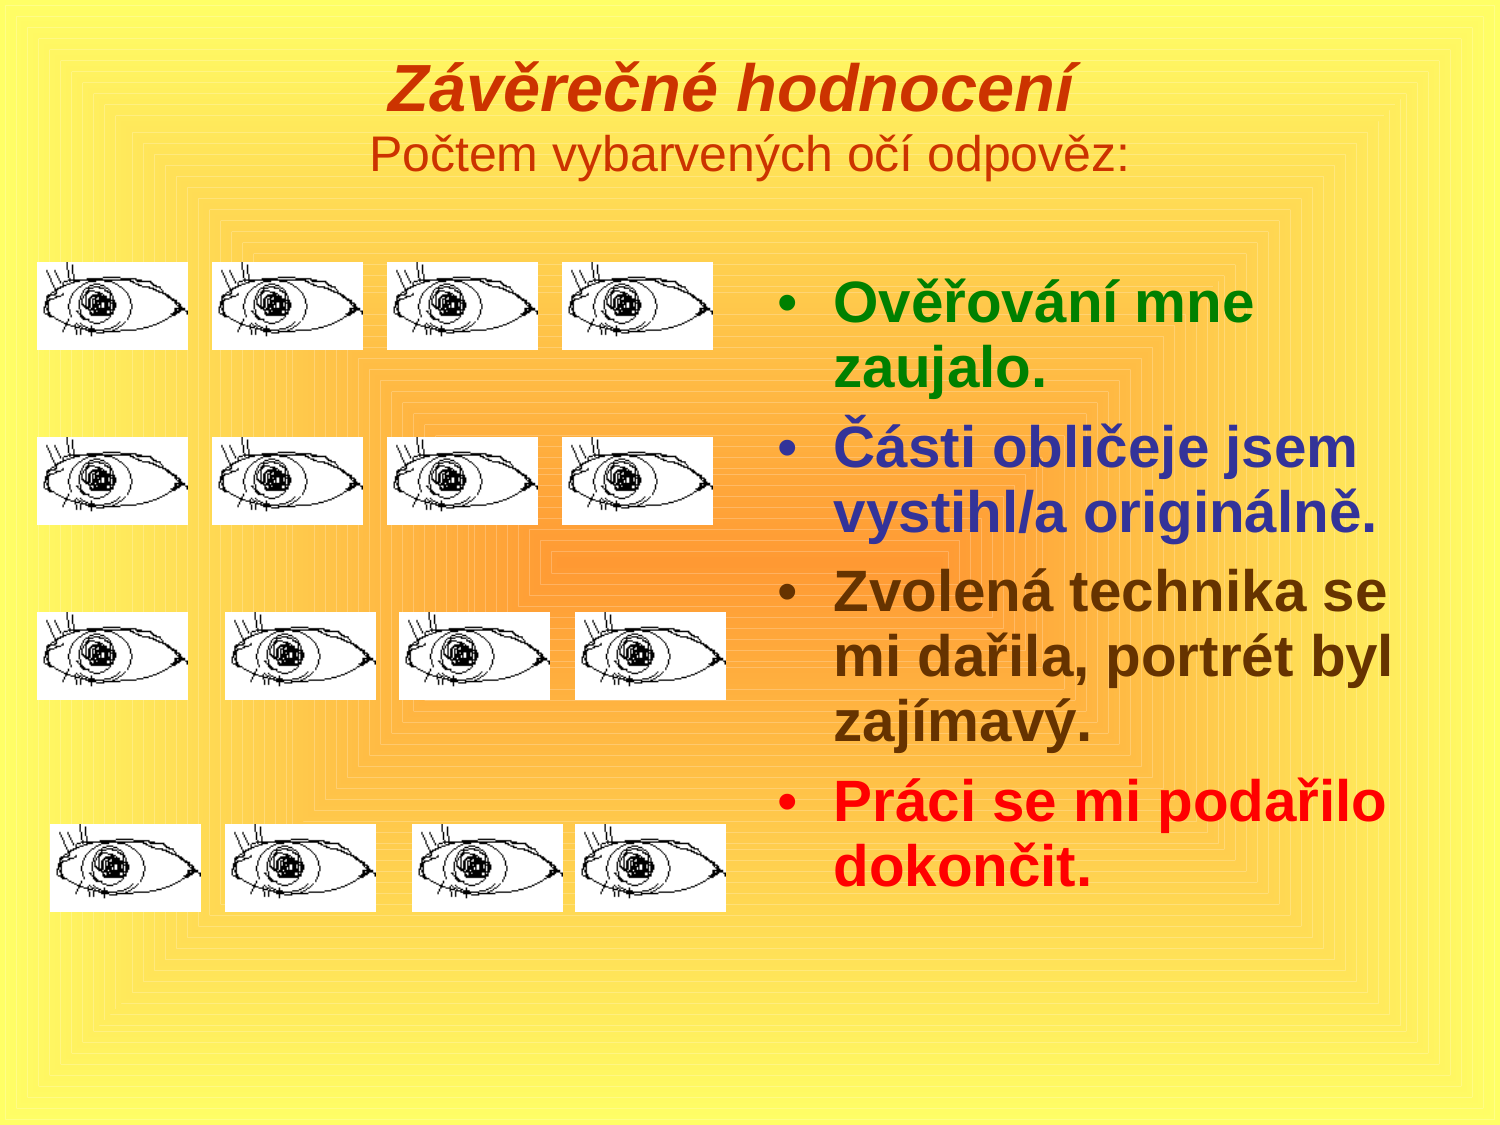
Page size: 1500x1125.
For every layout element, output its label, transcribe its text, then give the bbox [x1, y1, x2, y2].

picture [37, 262, 188, 350]
picture [387, 262, 538, 350]
picture [575, 612, 726, 700]
picture [562, 262, 713, 350]
picture [37, 612, 188, 700]
picture [412, 824, 563, 912]
picture [37, 437, 188, 525]
picture [387, 437, 538, 525]
picture [212, 437, 363, 525]
picture [399, 612, 550, 700]
title Závěrečné hodnocení Počtem vybarvených očí odpověz: [75, 43, 1426, 190]
picture [562, 437, 713, 525]
picture [575, 824, 726, 912]
list Ověřování mne zaujalo. Části obličeje jsem vystihl/a originálně. Zvolená technika se mi dařila, portrét byl zajímavý. Práci se mi podařilo dokončit. [762, 262, 1426, 1125]
text_box [212, 262, 363, 350]
picture [225, 612, 376, 700]
picture [50, 824, 201, 912]
picture [225, 824, 376, 912]
